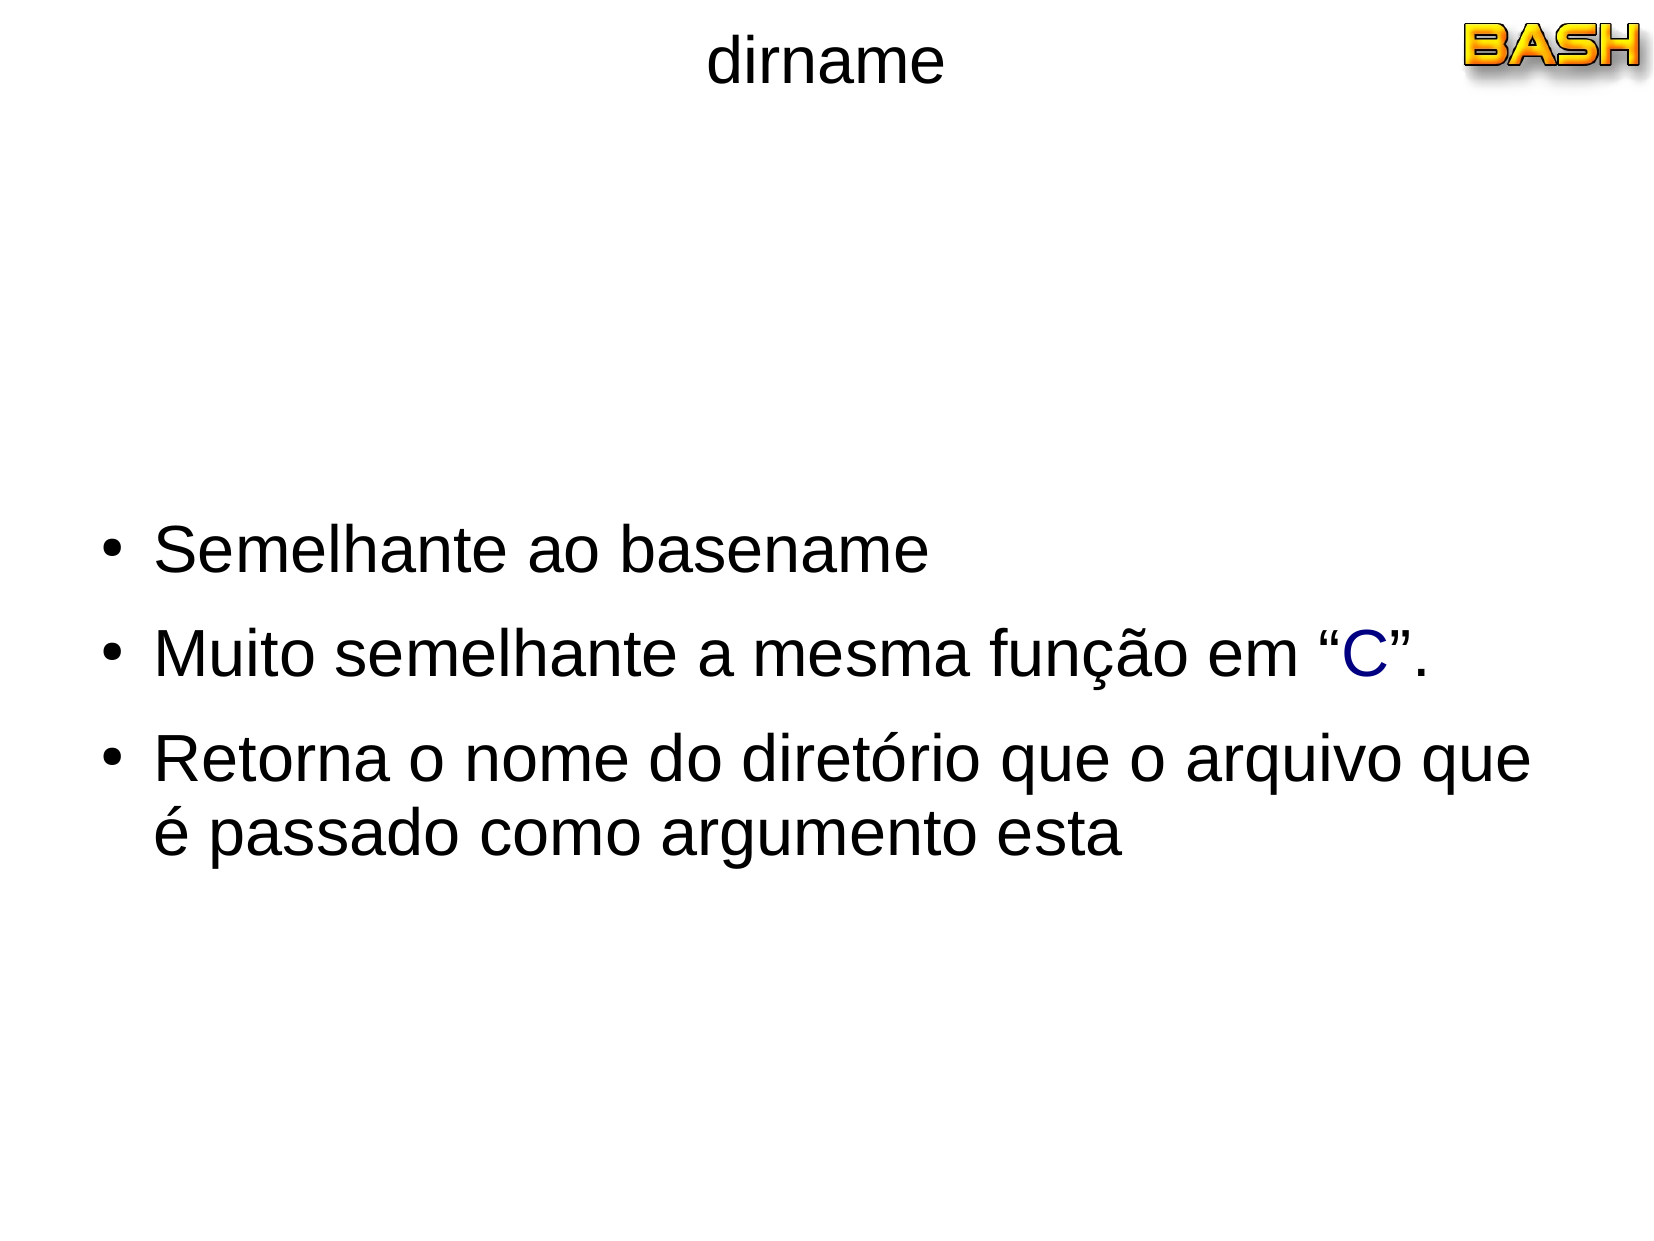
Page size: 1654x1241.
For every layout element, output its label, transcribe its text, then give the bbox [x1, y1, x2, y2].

list Semelhante ao basename Muito semelhante a mesma função em “C”. Retorna o nome do diretório que o arquivo que é passado como argumento esta [82, 511, 1571, 871]
picture [1450, 0, 1654, 96]
title dirname [82, 22, 1571, 98]
